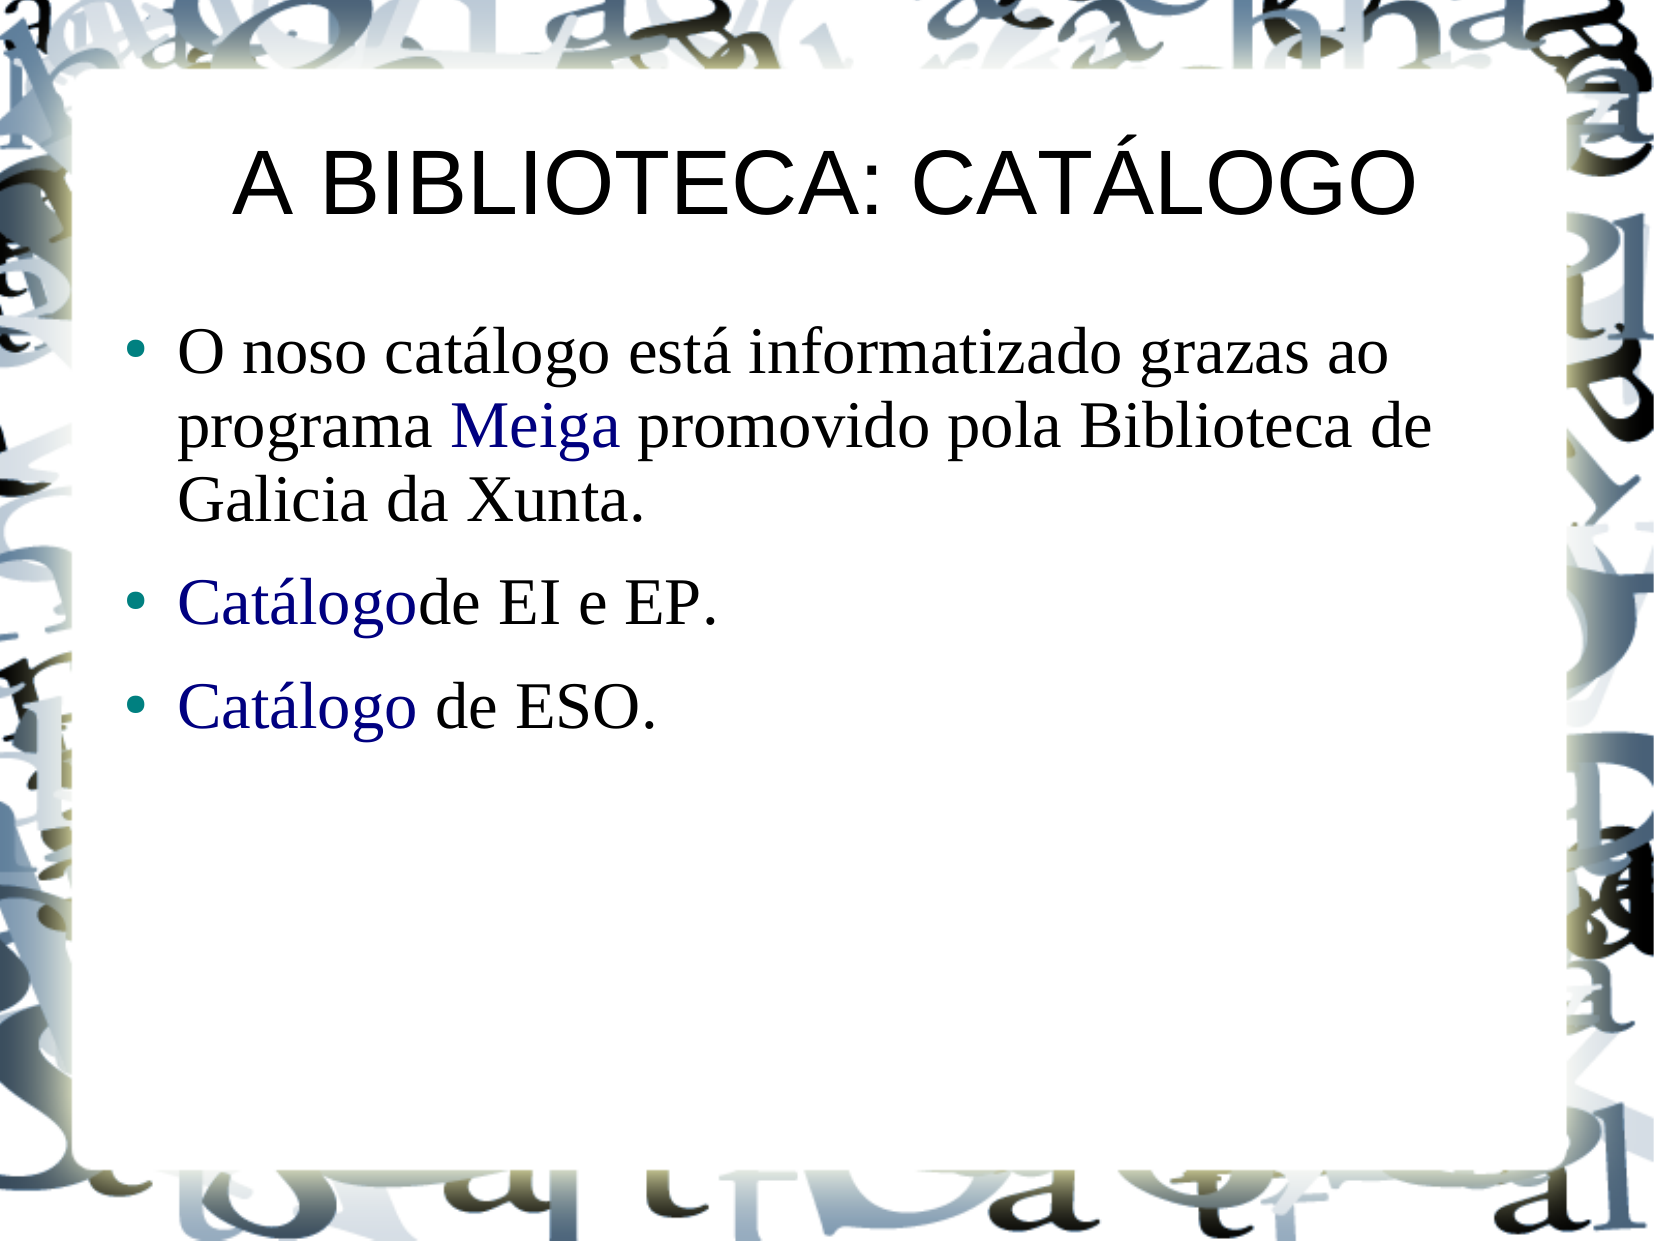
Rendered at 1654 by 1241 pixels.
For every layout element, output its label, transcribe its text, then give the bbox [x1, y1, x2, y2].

list O noso catálogo está informatizado grazas ao programa Meiga promovido pola Biblioteca de Galicia da Xunta. Catálogode EI e EP. Catálogo de ESO. [106, 313, 1530, 1034]
title A BIBLIOTECA: CATÁLOGO [82, 78, 1571, 287]
picture [0, 0, 1654, 1241]
